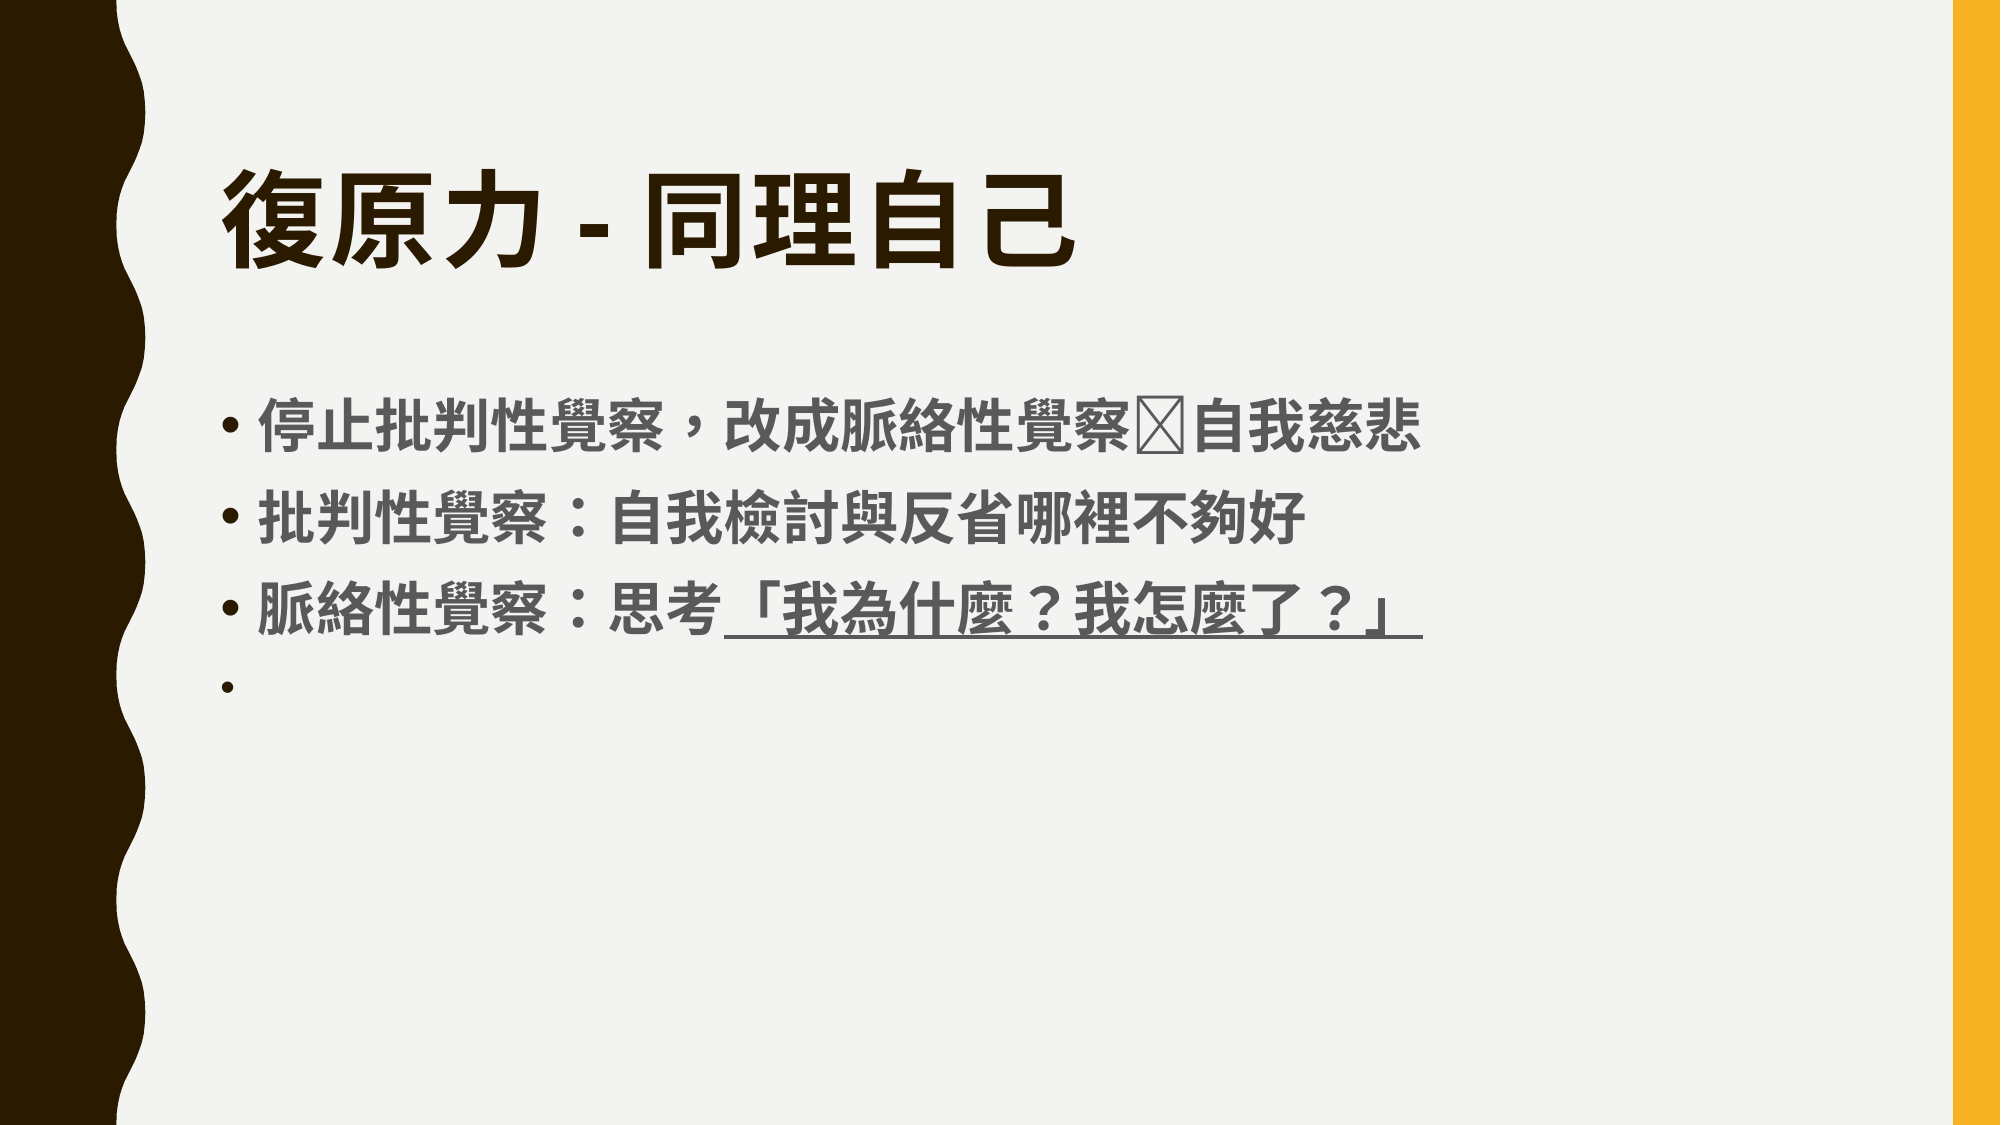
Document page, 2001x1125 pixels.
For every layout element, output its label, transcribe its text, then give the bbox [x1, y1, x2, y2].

title 復原力-同理自己 [205, 160, 1876, 308]
list 停止批判性覺察，改成脈絡性覺察自我慈悲 批判性覺察：自我檢討與反省哪裡不夠好 脈絡性覺察：思考「我為什麼？我怎麼了？」 [205, 375, 1876, 965]
